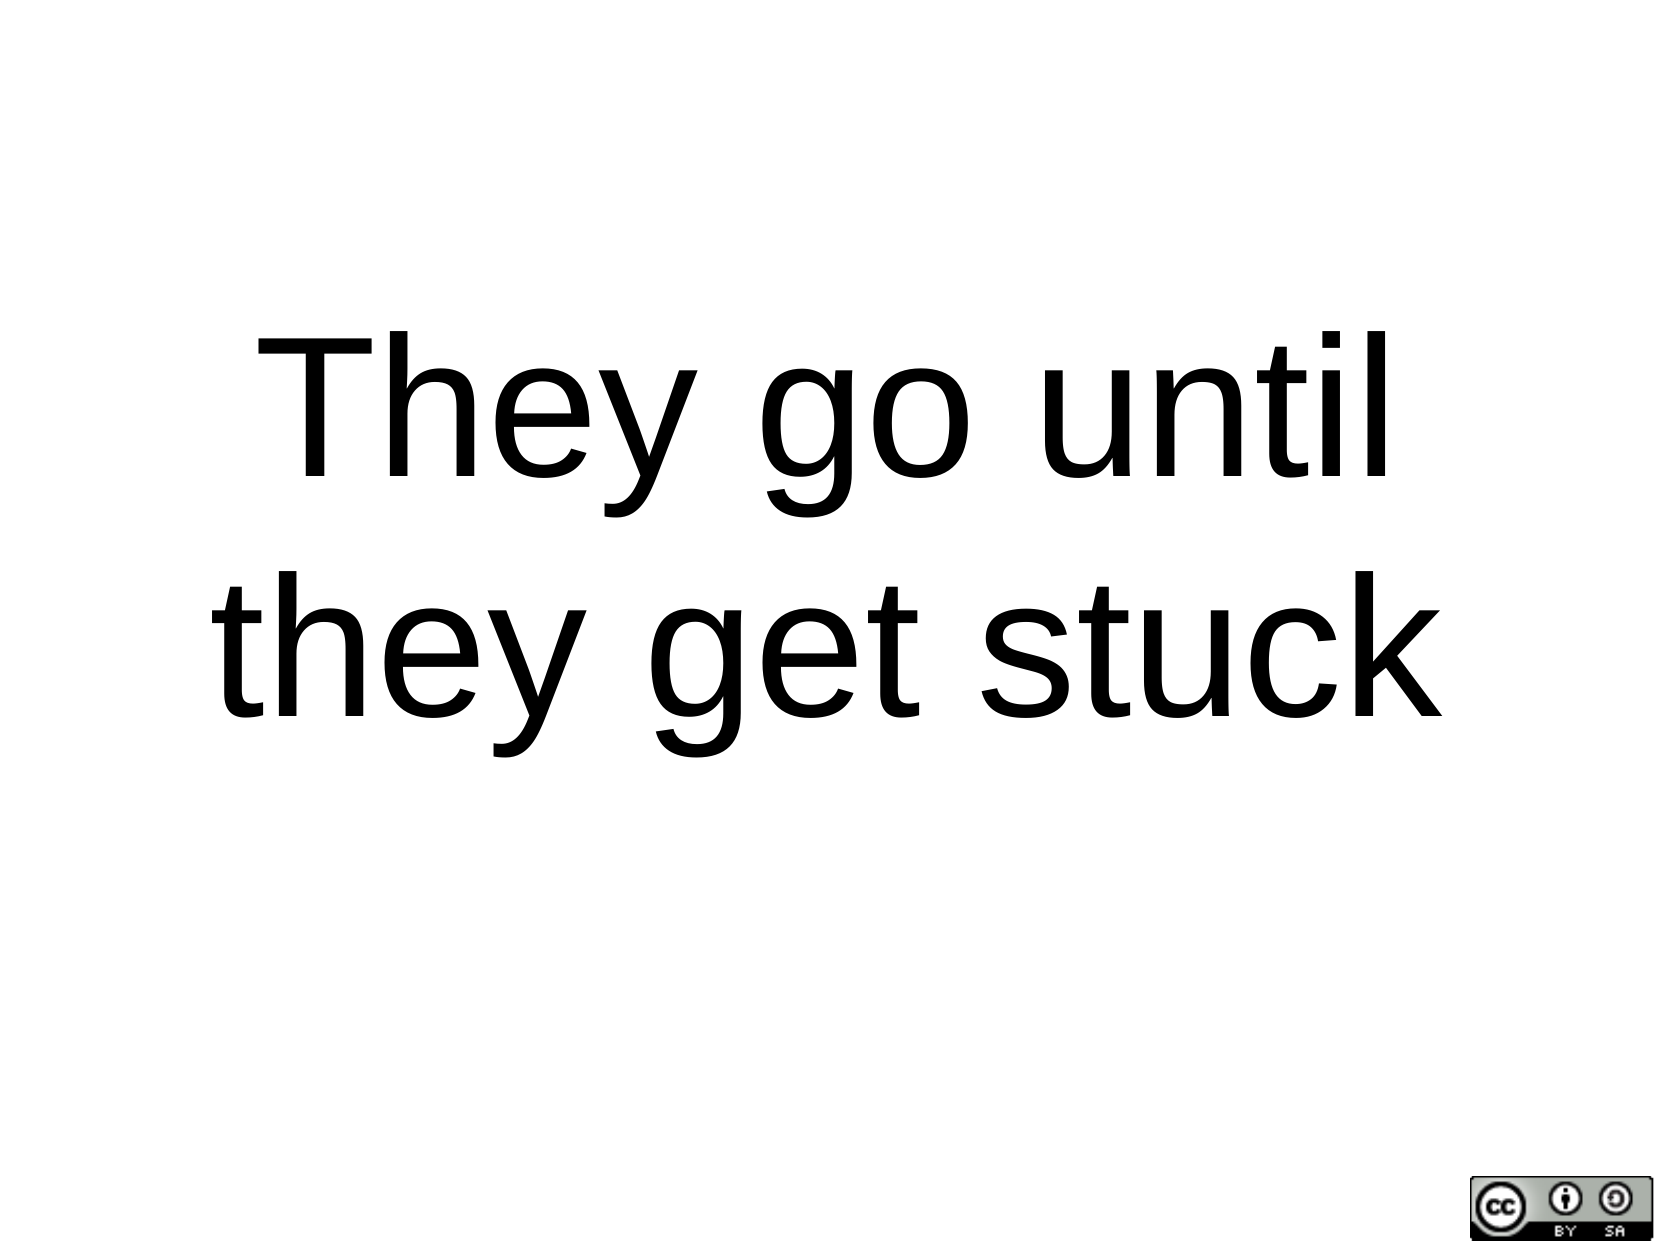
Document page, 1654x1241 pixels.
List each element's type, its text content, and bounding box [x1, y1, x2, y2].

text_box they get stuck [209, 535, 1444, 760]
picture [1470, 1176, 1654, 1241]
text_box They go until [254, 295, 1456, 520]
